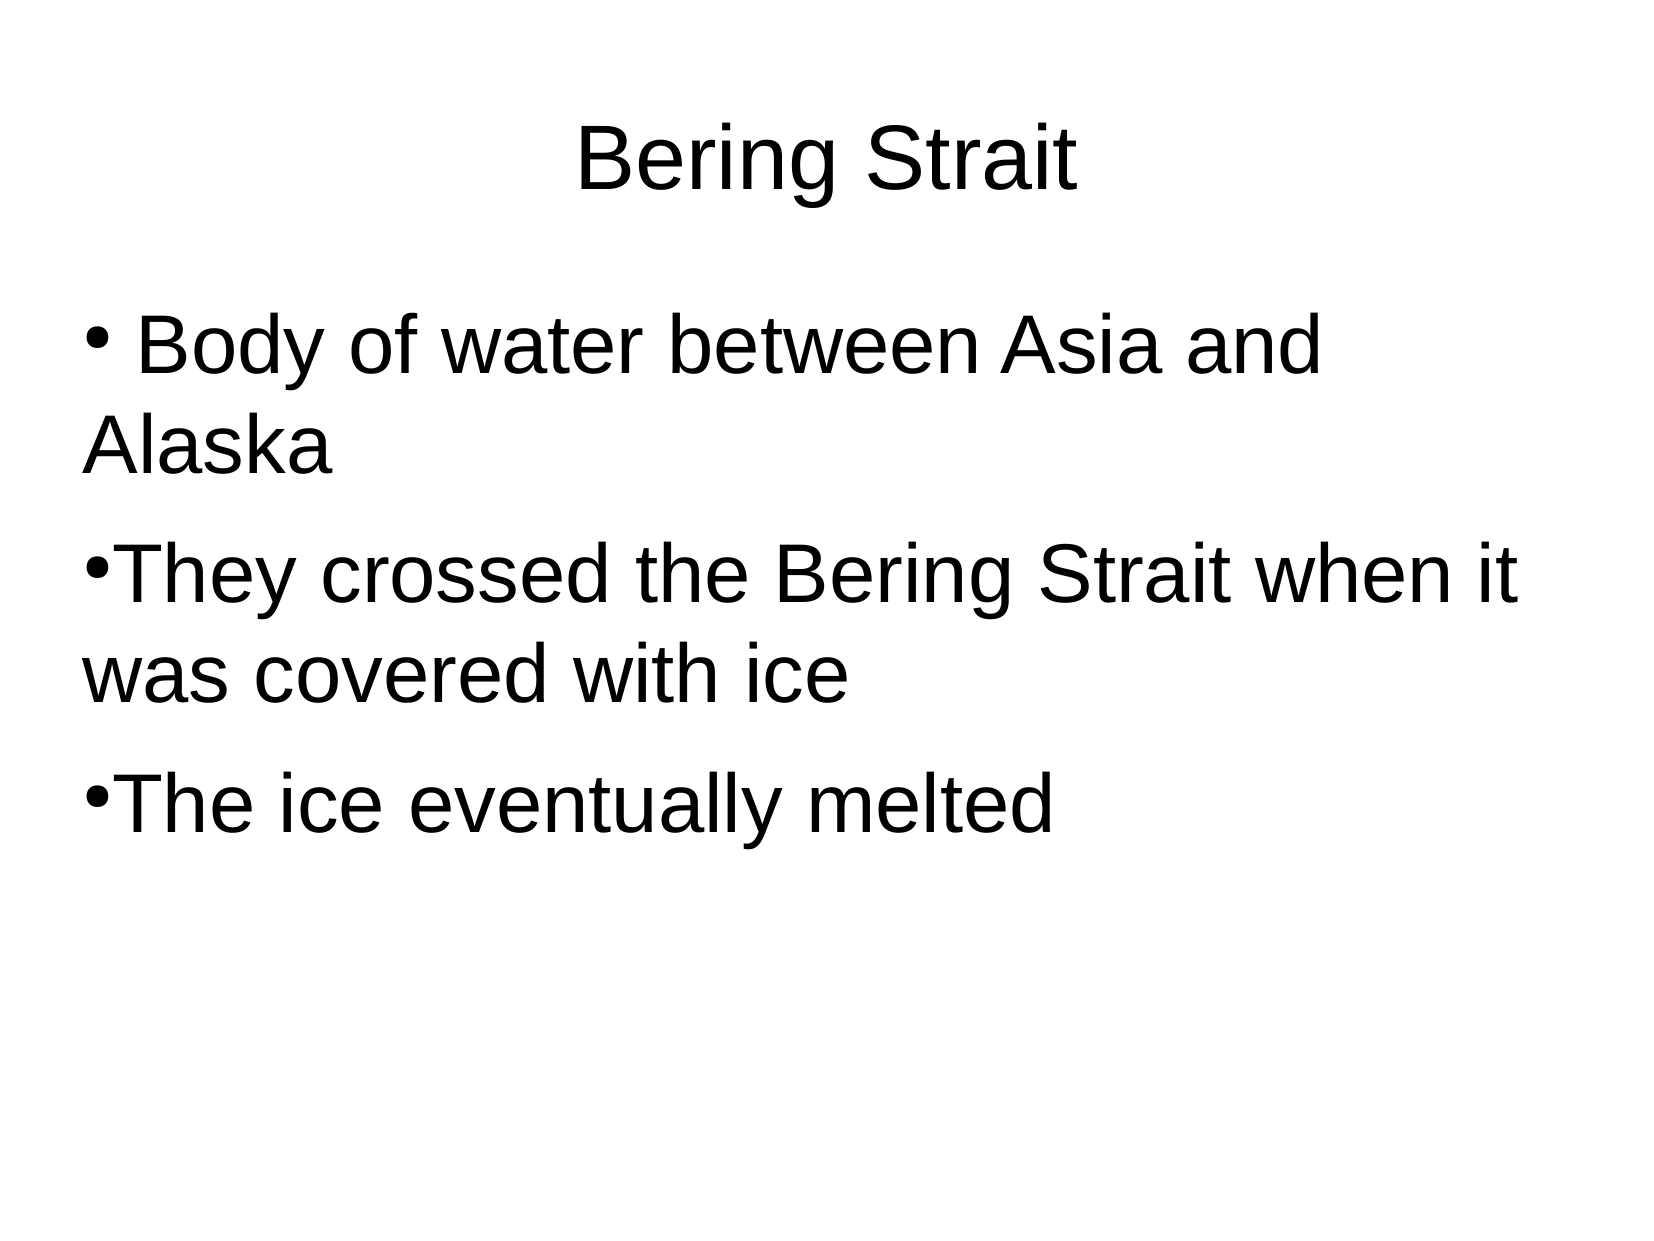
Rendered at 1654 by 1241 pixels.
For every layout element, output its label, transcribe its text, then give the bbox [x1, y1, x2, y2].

title Bering Strait [82, 49, 1571, 257]
list Body of water between Asia and Alaska They crossed the Bering Strait when it was covered with ice The ice eventually melted [82, 290, 1571, 1010]
